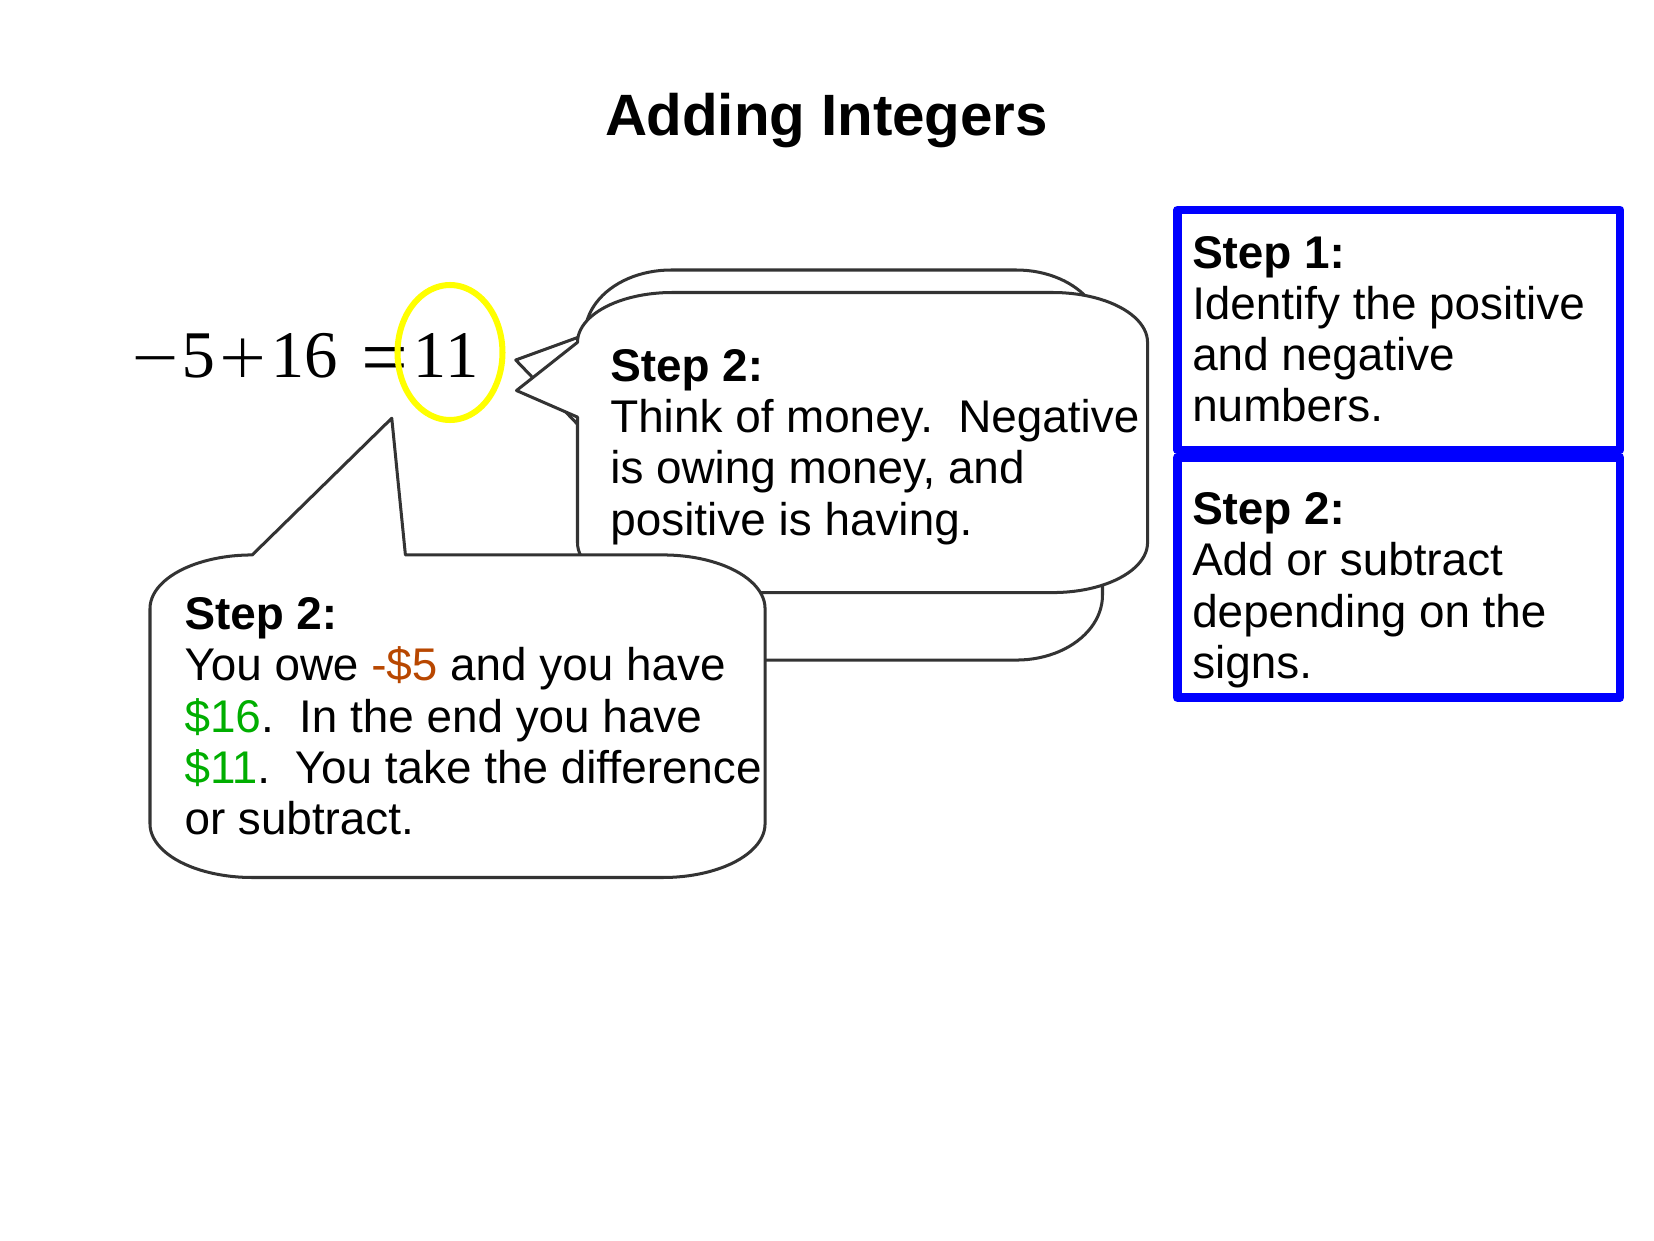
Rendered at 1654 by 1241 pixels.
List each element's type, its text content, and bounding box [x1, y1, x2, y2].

text_box Step 1: Identify the positive and negative numbers. Step 2: Add or subtract depending on the signs. [1182, 219, 1616, 446]
text_box Step 1: Identify the positive and negative numbers. 5 is negative and 16 is positive. [762, 586, 1103, 661]
chart [350, 318, 403, 393]
text_box Step 2: Think of money. Negative is owing money, and positive is having. [516, 292, 1148, 593]
chart [122, 318, 344, 393]
text_box Step 1: Identify the positive and negative numbers. 5 is negative and 16 is positive. [587, 270, 1085, 319]
text_box Step 1: Identify the positive and negative numbers. Step 2: Add or subtract depending on the signs. [1177, 219, 1636, 738]
text_box Step 1: Identify the positive and negative numbers. Step 2: Add or subtract depending on the signs. [1182, 462, 1616, 693]
text_box Step 1: Identify the positive and negative numbers. 5 is negative and 16 is positive. [515, 337, 577, 377]
text_box Adding Integers [433, 75, 1220, 157]
chart [401, 318, 486, 393]
text_box Step 2: You owe -$5 and you have $16. In the end you have $11. You take the difference or subtract. [150, 418, 766, 878]
